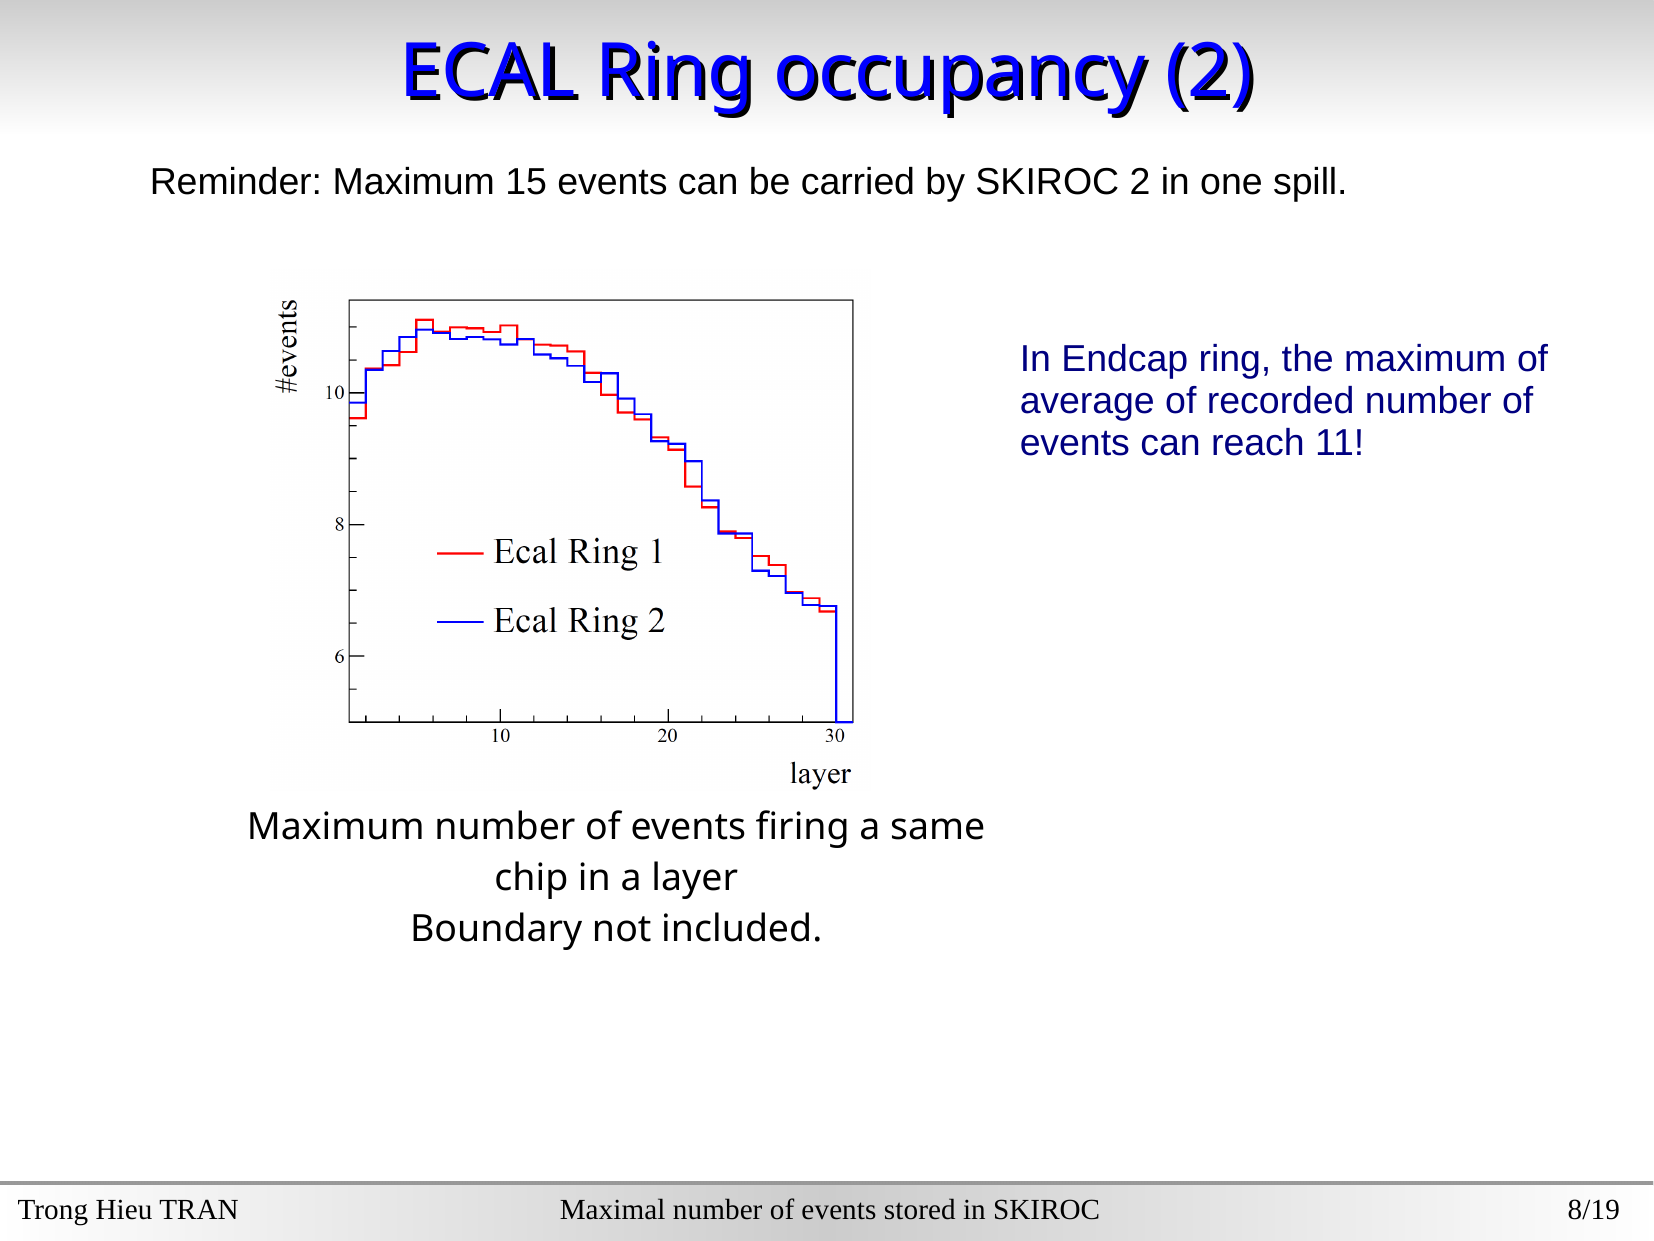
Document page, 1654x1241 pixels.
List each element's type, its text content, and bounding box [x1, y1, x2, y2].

text_box In Endcap ring, the maximum of average of recorded number of events can reach 11! [1005, 330, 1576, 471]
picture [270, 269, 871, 791]
text_box Maximum number of events firing a same chip in a layer Boundary not included. [196, 791, 1037, 964]
title ECAL Ring occupancy (2) [0, 0, 1654, 136]
text_box Reminder: Maximum 15 events can be carried by SKIROC 2 in one spill. [135, 153, 1531, 211]
